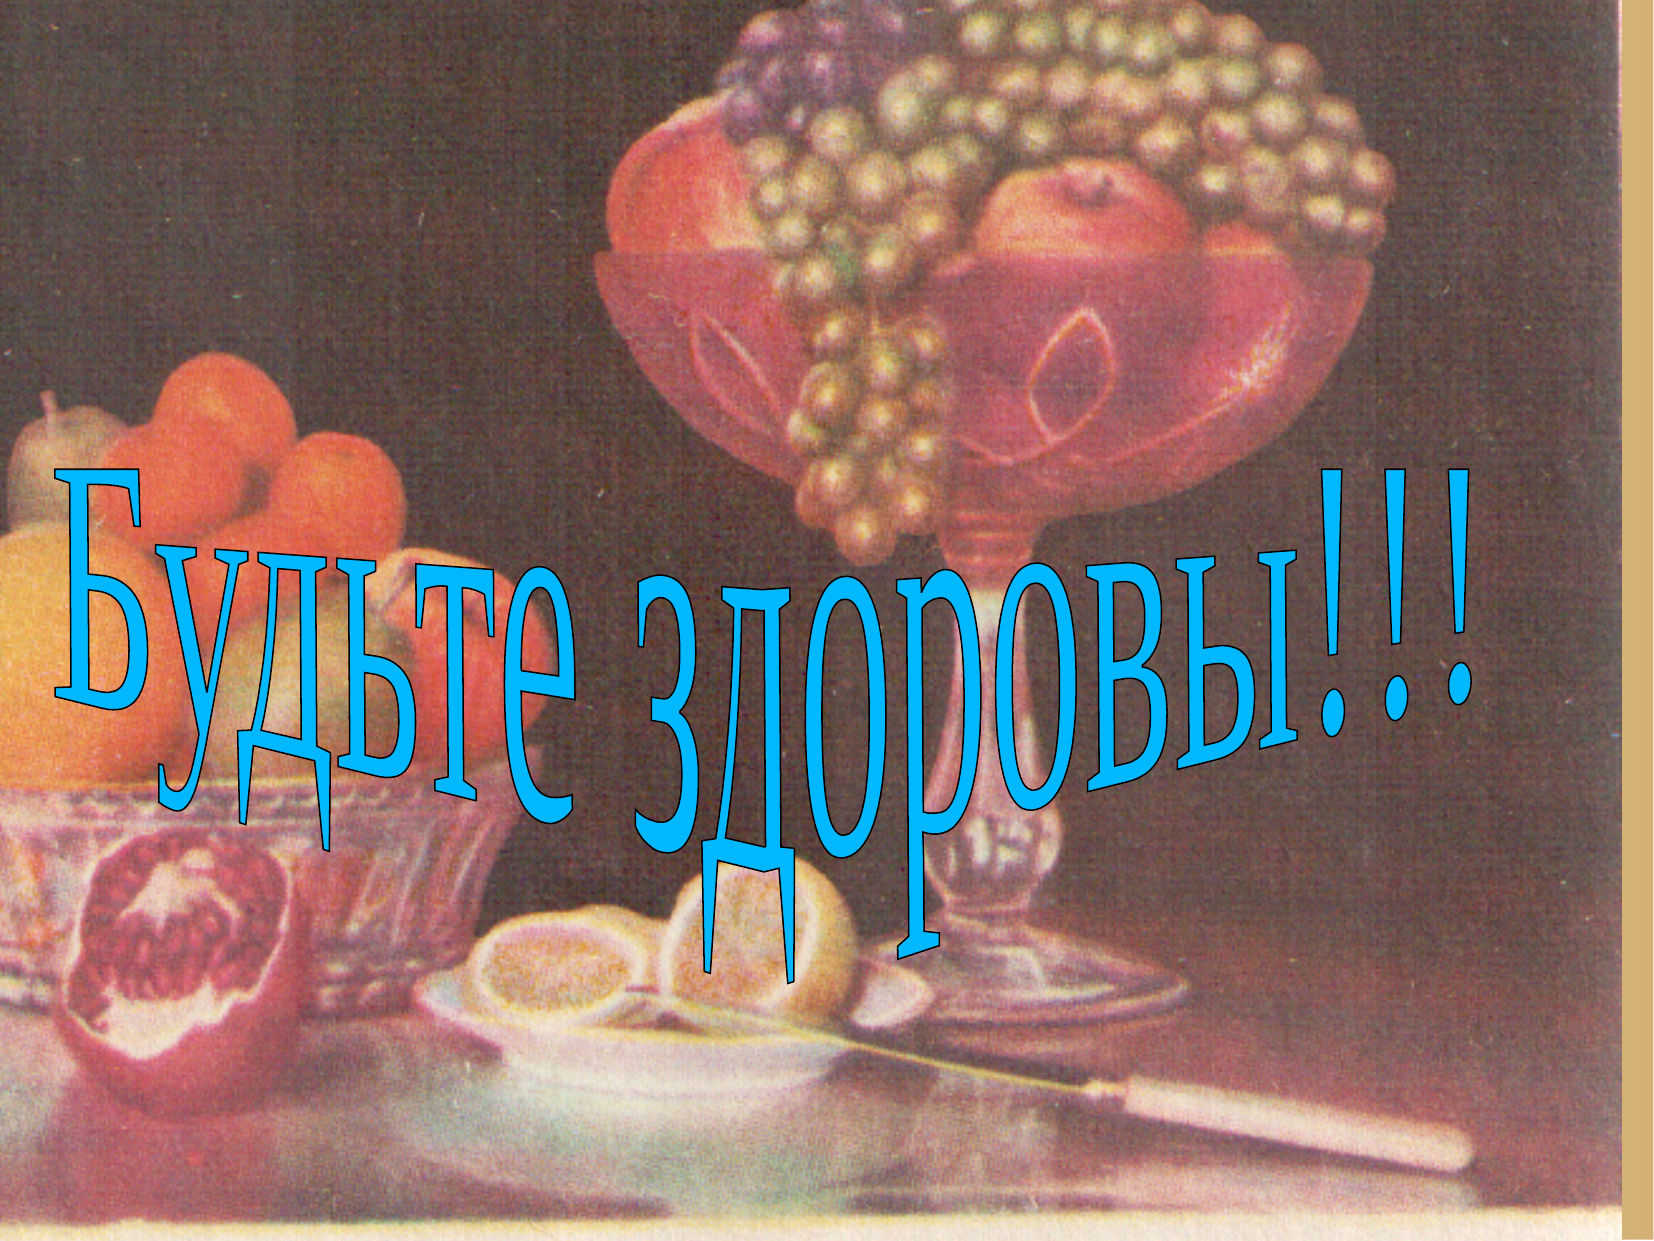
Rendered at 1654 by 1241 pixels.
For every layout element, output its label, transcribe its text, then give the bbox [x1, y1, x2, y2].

text_box Будьте здоровы!!! [54, 469, 148, 710]
text_box Будьте здоровы!!! [1448, 469, 1469, 634]
text_box Будьте здоровы!!! [1176, 556, 1255, 770]
text_box Будьте здоровы!!! [1385, 675, 1408, 721]
picture [0, 0, 1622, 1241]
text_box Будьте здоровы!!! [1086, 562, 1168, 792]
text_box Будьте здоровы!!! [635, 575, 699, 853]
text_box Будьте здоровы!!! [701, 586, 795, 984]
text_box Будьте здоровы!!! [237, 552, 331, 852]
text_box Будьте здоровы!!! [1384, 469, 1406, 645]
text_box Будьте здоровы!!! [1258, 550, 1298, 750]
text_box Будьте здоровы!!! [1321, 469, 1342, 656]
text_box Будьте здоровы!!! [995, 563, 1077, 811]
text_box Будьте здоровы!!! [415, 563, 494, 801]
text_box Будьте здоровы!!! [1321, 689, 1345, 737]
text_box Будьте здоровы!!! [336, 558, 416, 778]
text_box Будьте здоровы!!! [805, 576, 886, 859]
text_box Будьте здоровы!!! [504, 566, 576, 824]
text_box Будьте здоровы!!! [155, 544, 248, 811]
text_box Будьте здоровы!!! [896, 569, 981, 960]
text_box Будьте здоровы!!! [1448, 662, 1472, 705]
